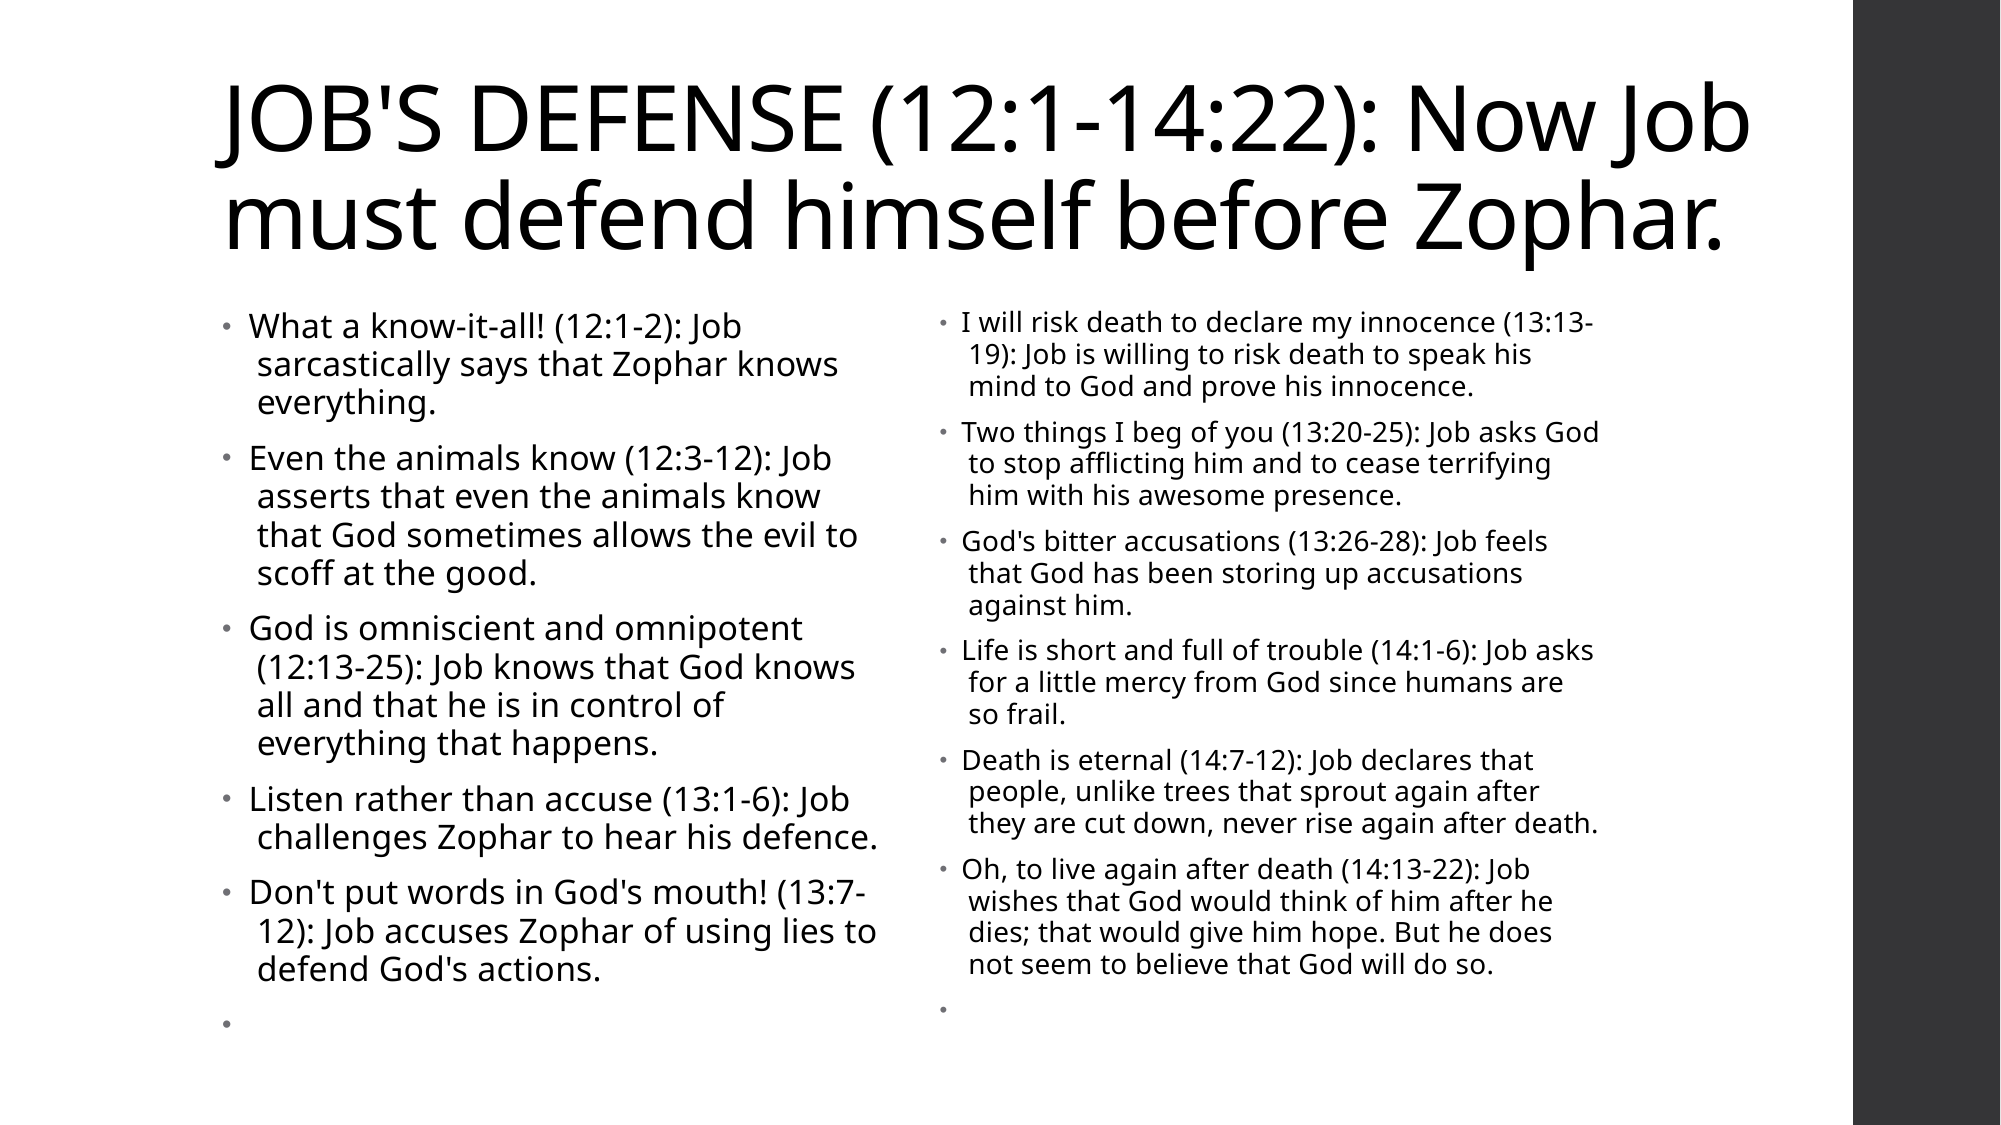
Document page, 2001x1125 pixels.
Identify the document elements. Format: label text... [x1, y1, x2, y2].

title JOB'S DEFENSE (12:1-14:22): Now Job must defend himself before Zophar. [206, 60, 1797, 278]
list I will risk death to declare my innocence (13:13-19): Job is willing to risk death to speak his mind to God and prove his innocence. Two things I beg of you (13:20-25): Job asks God to stop afflicting him and to cease terrifying him with his awesome presence. God's bitter accusations (13:26-28): Job feels that God has been storing up accusations against him. Life is short and full of trouble (14:1-6): Job asks for a little mercy from God since humans are so frail. Death is eternal (14:7-12): Job declares that people, unlike trees that sprout again after they are cut down, never rise again after death. Oh, to live again after death (14:13-22): Job wishes that God would think of him after he dies; that would give him hope. But he does not seem to believe that God will do so. [924, 299, 1617, 1014]
list What a know-it-all! (12:1-2): Job sarcastically says that Zophar knows everything. Even the animals know (12:3-12): Job asserts that even the animals know that God sometimes allows the evil to scoff at the good. God is omniscient and omnipotent (12:13-25): Job knows that God knows all and that he is in control of everything that happens. Listen rather than accuse (13:1-6): Job challenges Zophar to hear his defence. Don't put words in God's mouth! (13:7-12): Job accuses Zophar of using lies to defend God's actions. [207, 299, 900, 1014]
